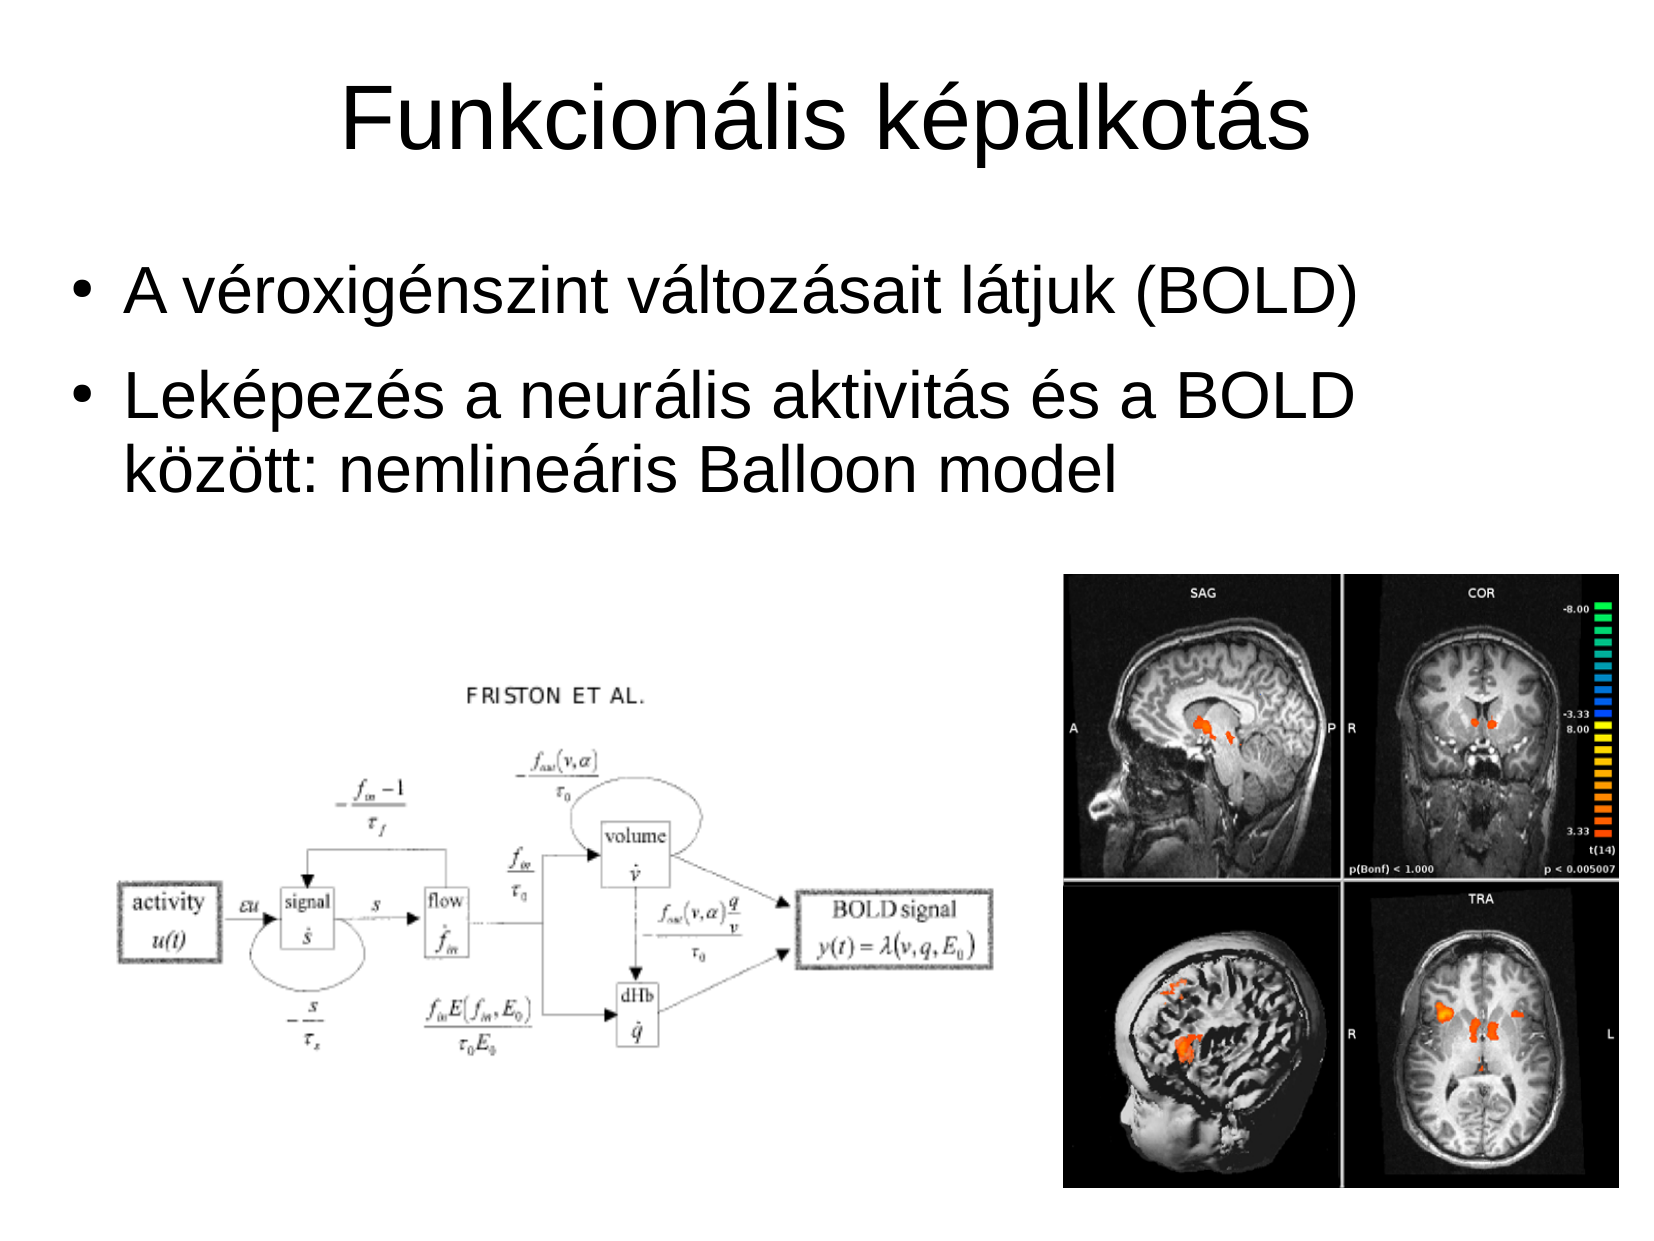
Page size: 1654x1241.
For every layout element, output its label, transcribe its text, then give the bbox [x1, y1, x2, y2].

picture [83, 664, 1028, 1076]
list A véroxigénszint változásait látjuk (BOLD) Leképezés a neurális aktivitás és a BOLD között: nemlineáris Balloon model [52, 253, 1541, 1058]
title Funkcionális képalkotás [82, 49, 1571, 187]
picture [1063, 574, 1619, 1188]
